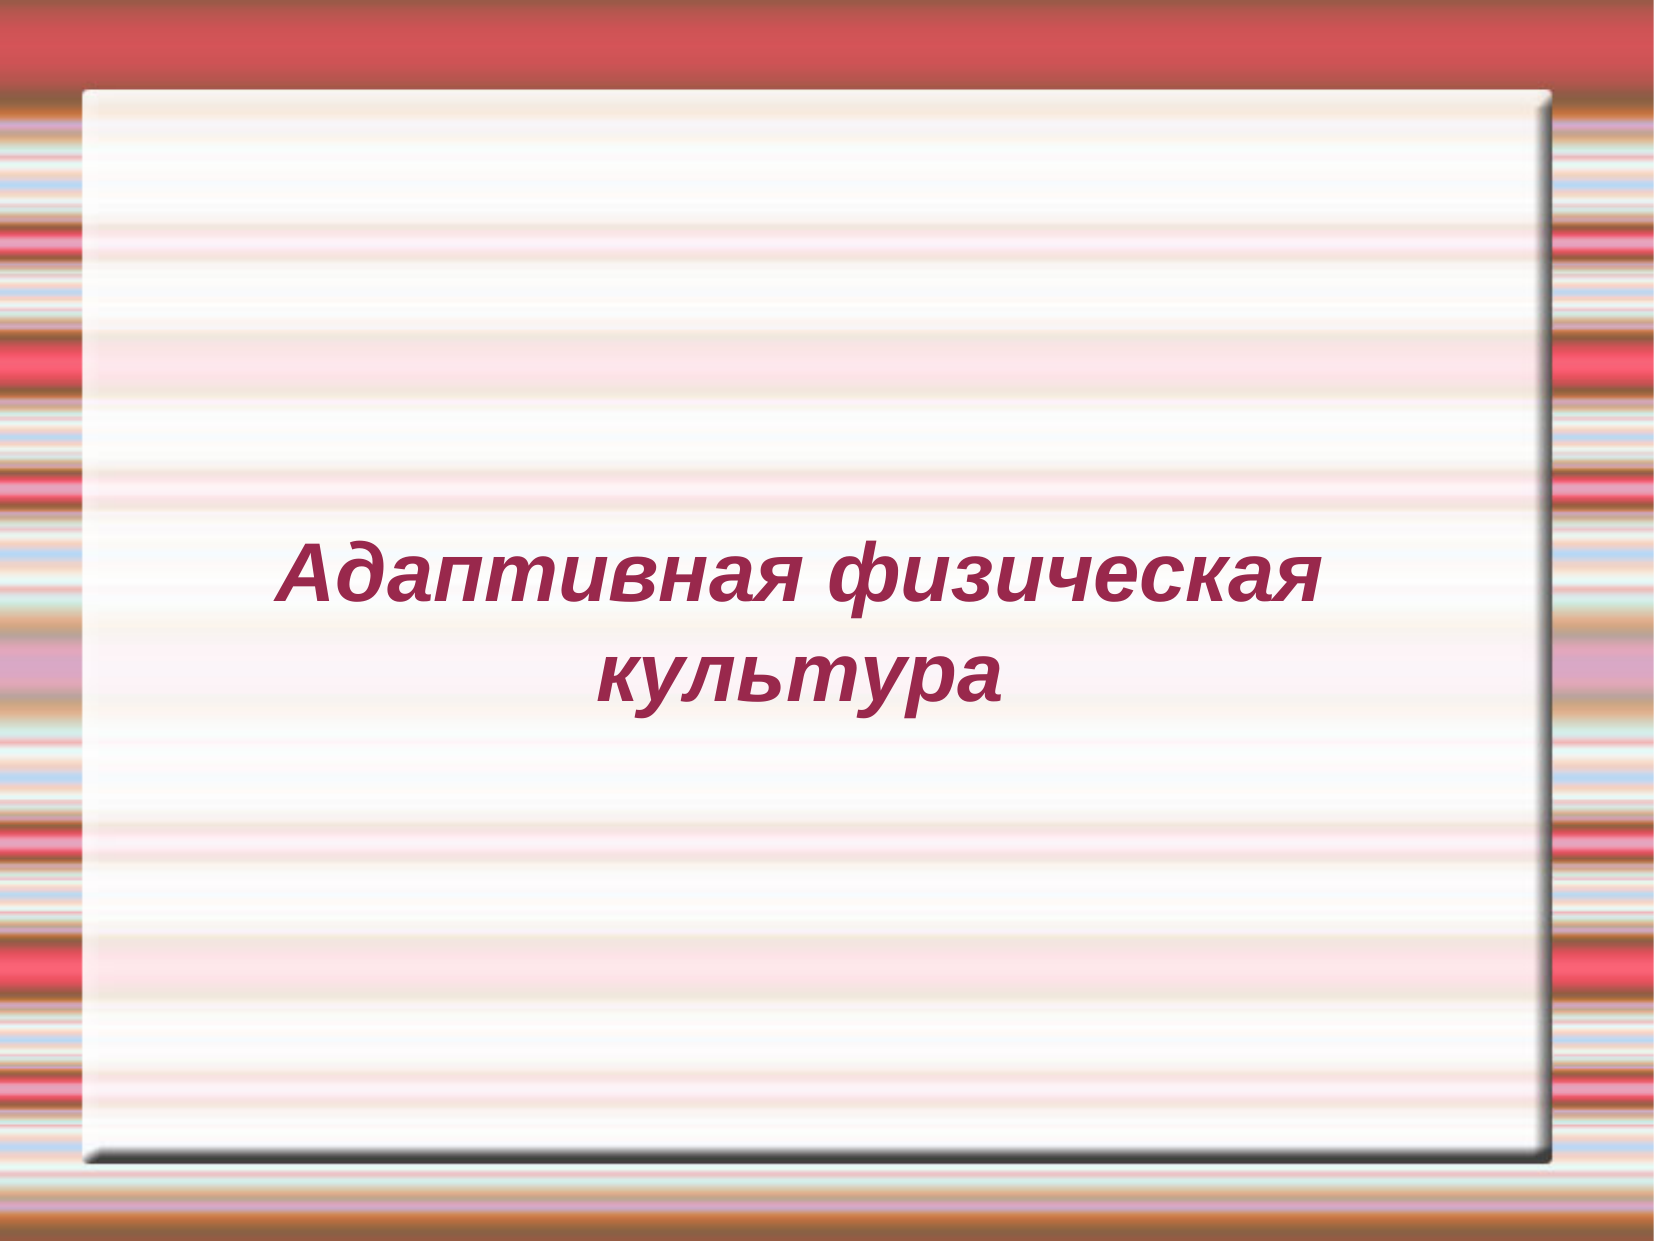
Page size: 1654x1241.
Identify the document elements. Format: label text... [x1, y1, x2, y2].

title Адаптивная физическая культура [93, 321, 1506, 916]
